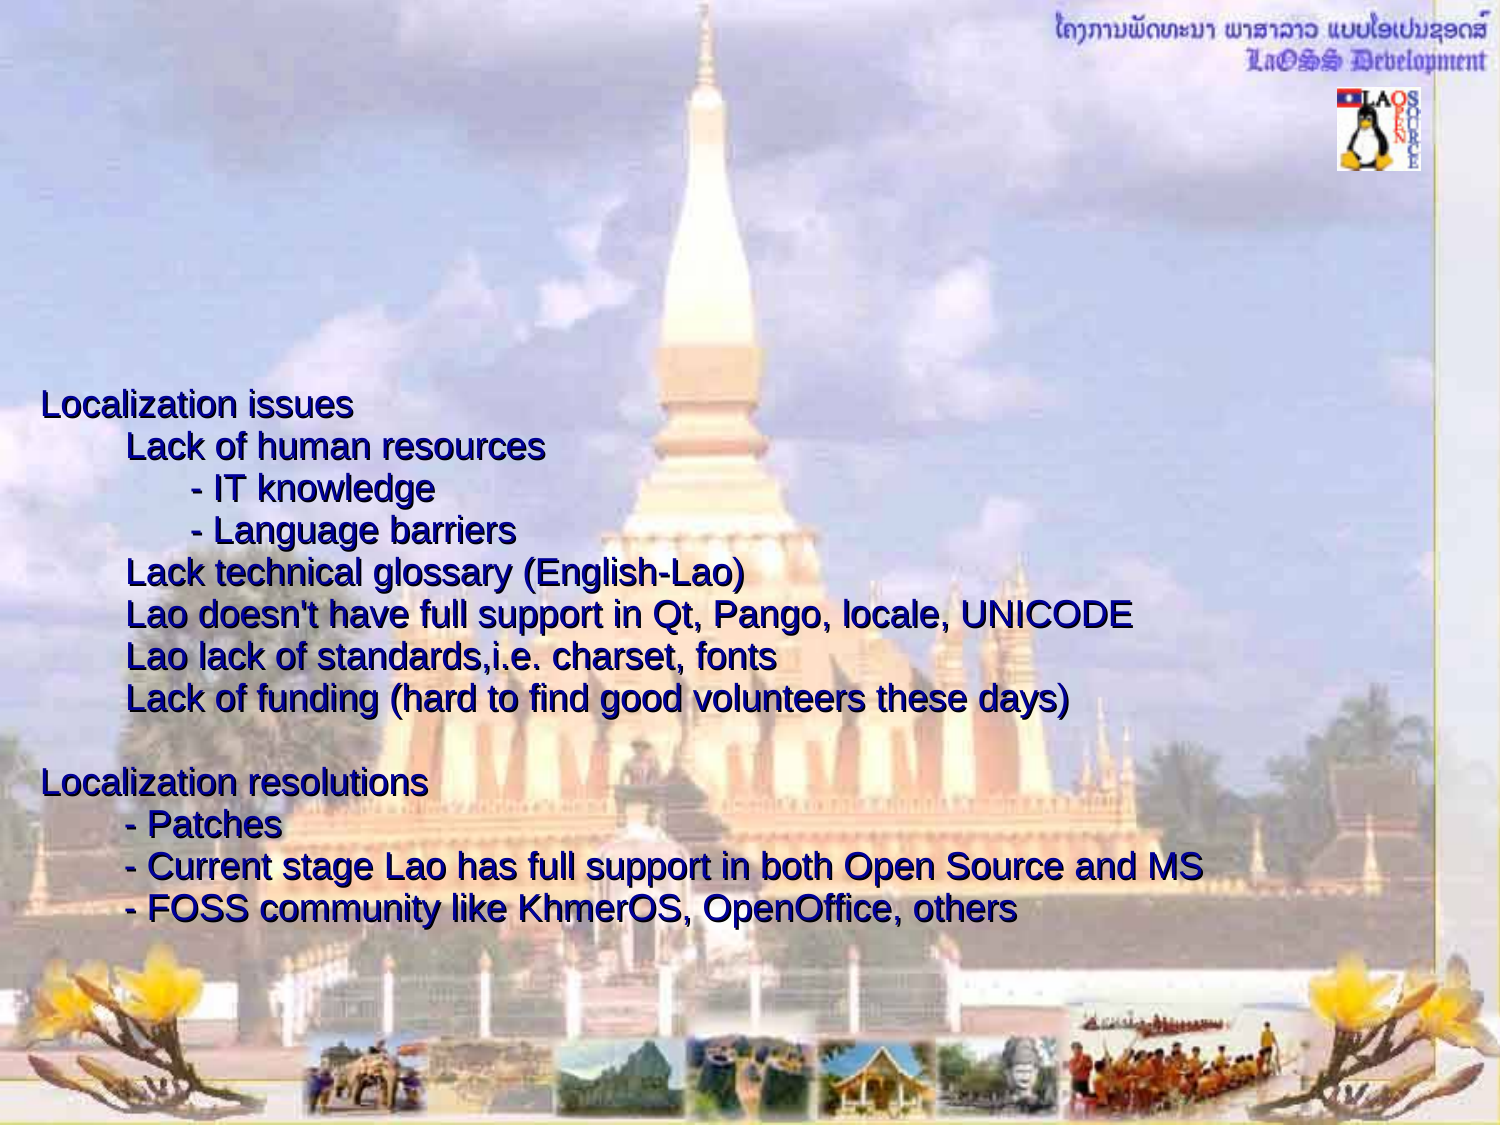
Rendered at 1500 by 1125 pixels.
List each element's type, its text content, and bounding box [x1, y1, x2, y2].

text_box Localization issues Lack of human resources - IT knowledge - Language barriers Lack technical glossary (English-Lao) Lao doesn't have full support in Qt, Pango, locale, UNICODE Lao lack of standards,i.e. charset, fonts Lack of funding (hard to find good volunteers these days) Localization resolutions - Patches - Current stage Lao has full support in both Open Source and MS - FOSS community like KhmerOS, OpenOffice, others [24, 375, 1313, 1105]
picture [0, 0, 1500, 1125]
